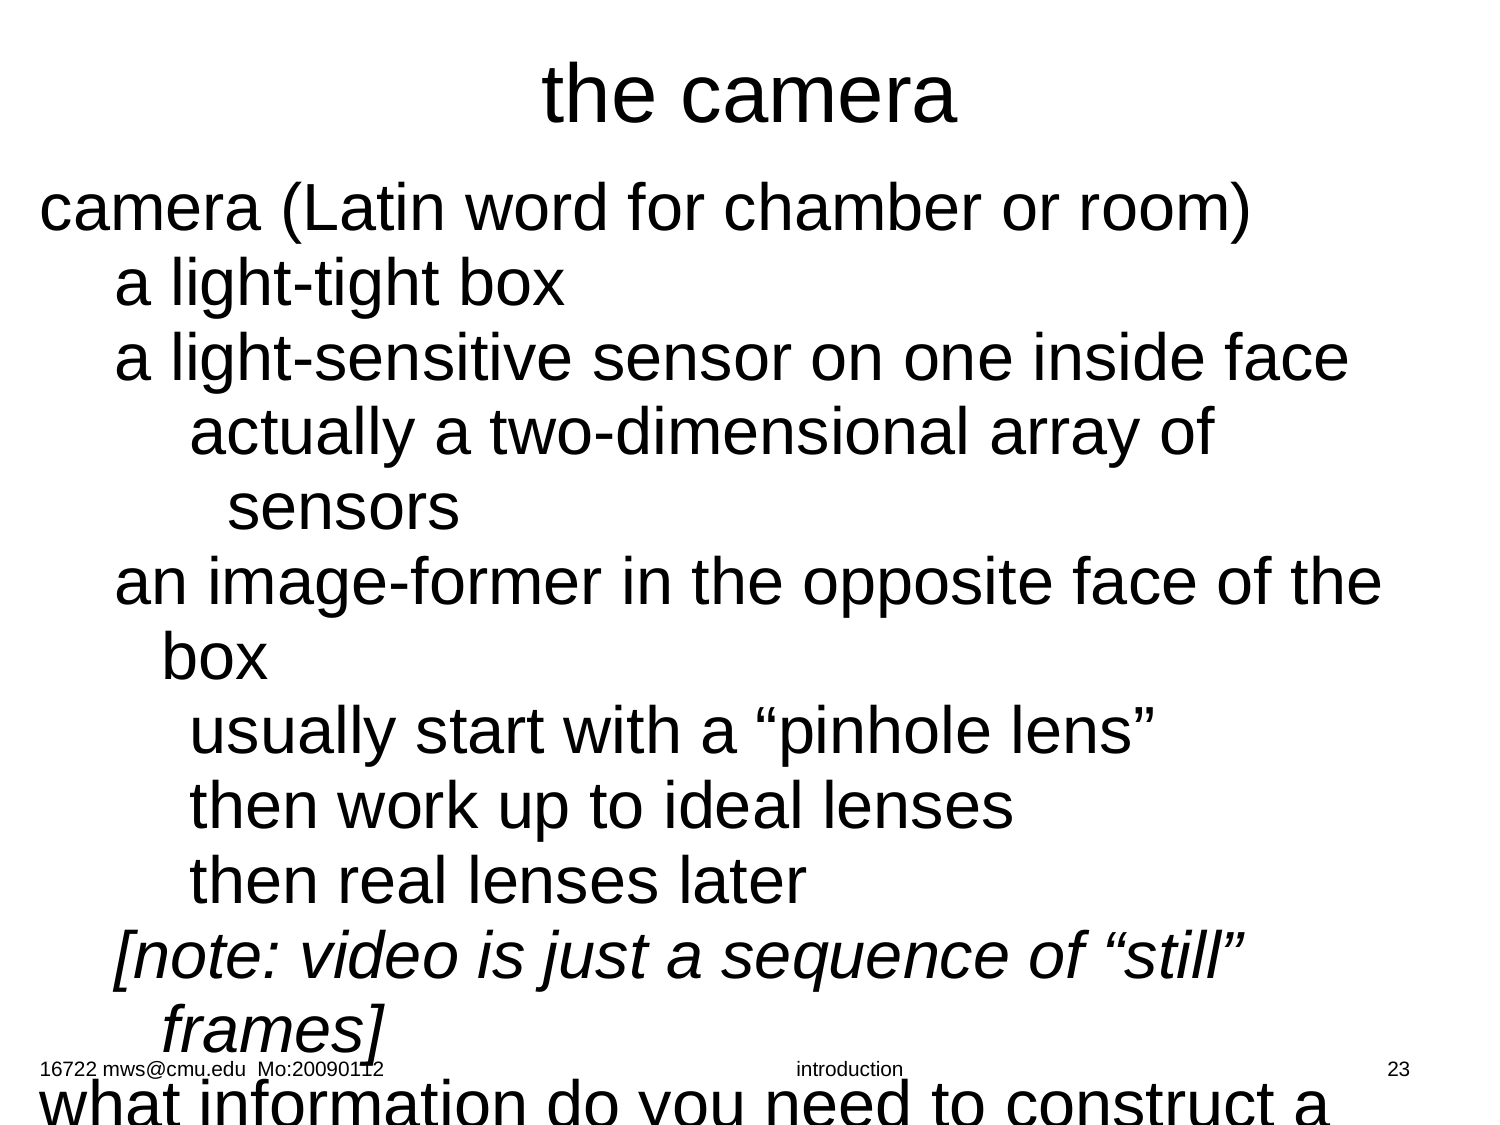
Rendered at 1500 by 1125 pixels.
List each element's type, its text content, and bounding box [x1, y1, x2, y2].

title the camera [24, 36, 1476, 152]
list camera (Latin word for chamber or room) a light-tight box a light-sensitive sensor on one inside face actually a two-dimensional array of sensors an image-former in the opposite face of the box usually start with a “pinhole lens” then work up to ideal lenses then real lenses later [note: video is just a sequence of “still” frames] what information do you need to construct a useful model of this sensing system, i.e., given the lighting, predict the image? [24, 162, 1476, 1125]
